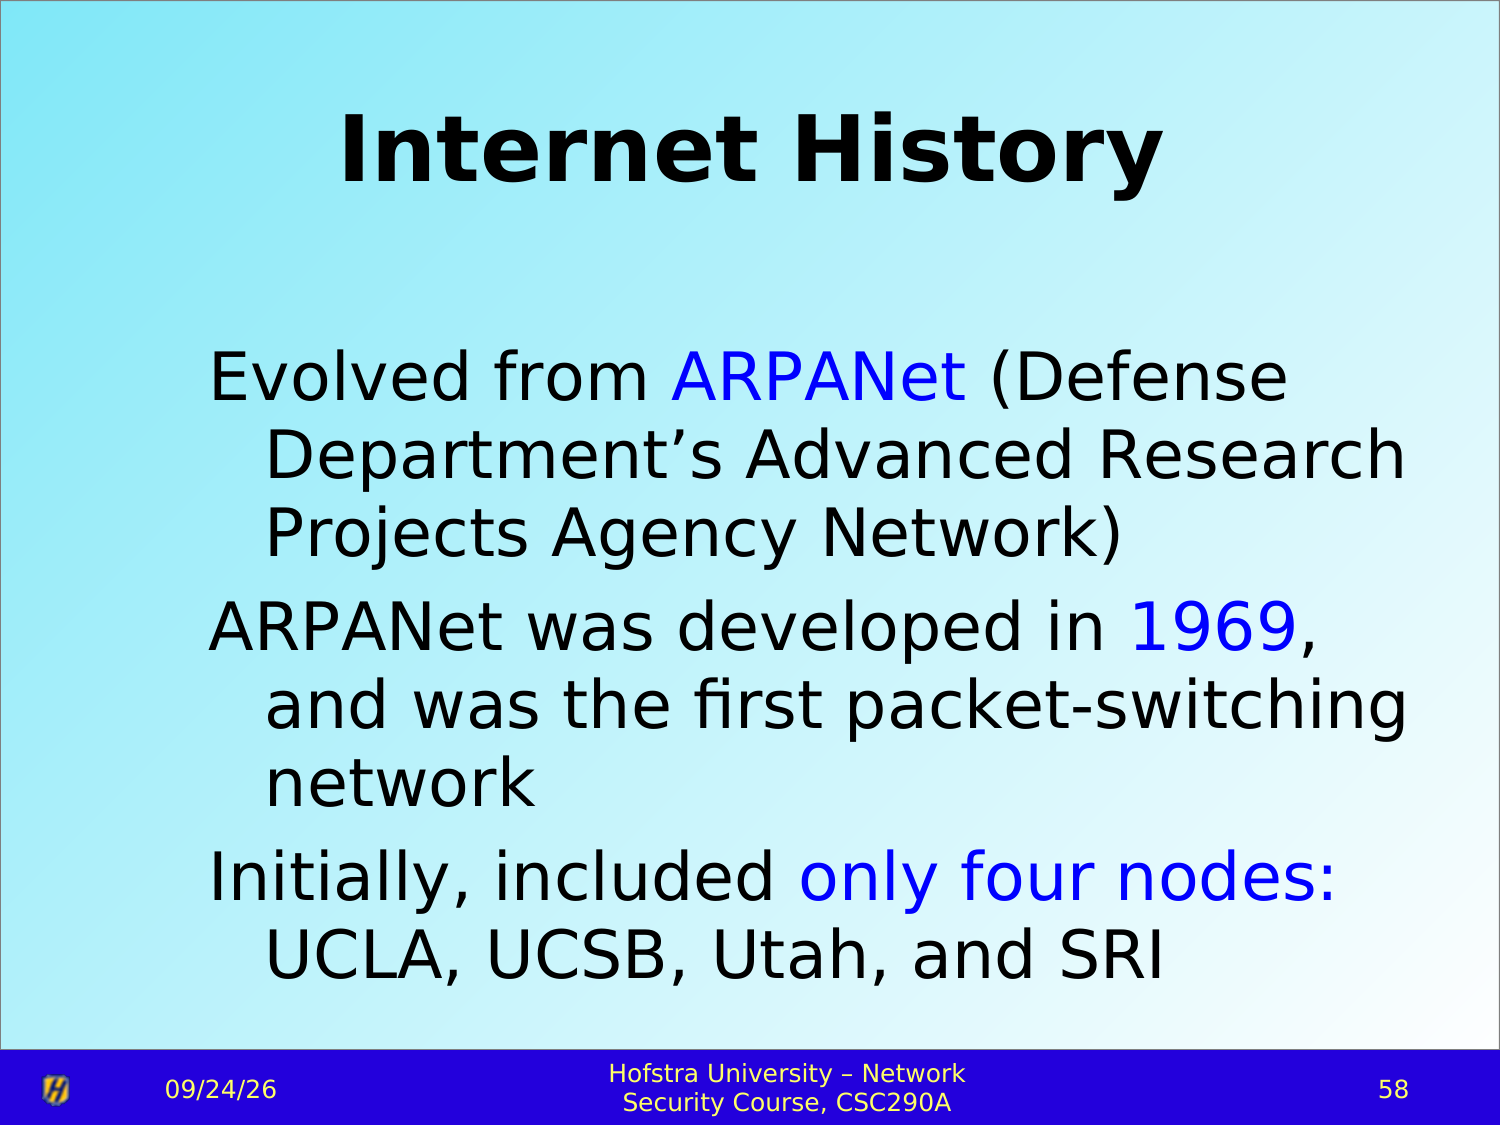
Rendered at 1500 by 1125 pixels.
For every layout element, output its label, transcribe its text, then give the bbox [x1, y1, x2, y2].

list Evolved from ARPANet (Defense Department’s Advanced Research Projects Agency Network) ARPANet was developed in 1969, and was the first packet-switching network Initially, included only four nodes: UCLA, UCSB, Utah, and SRI [193, 331, 1469, 1007]
picture [37, 1072, 76, 1110]
title Internet History [112, 88, 1391, 212]
